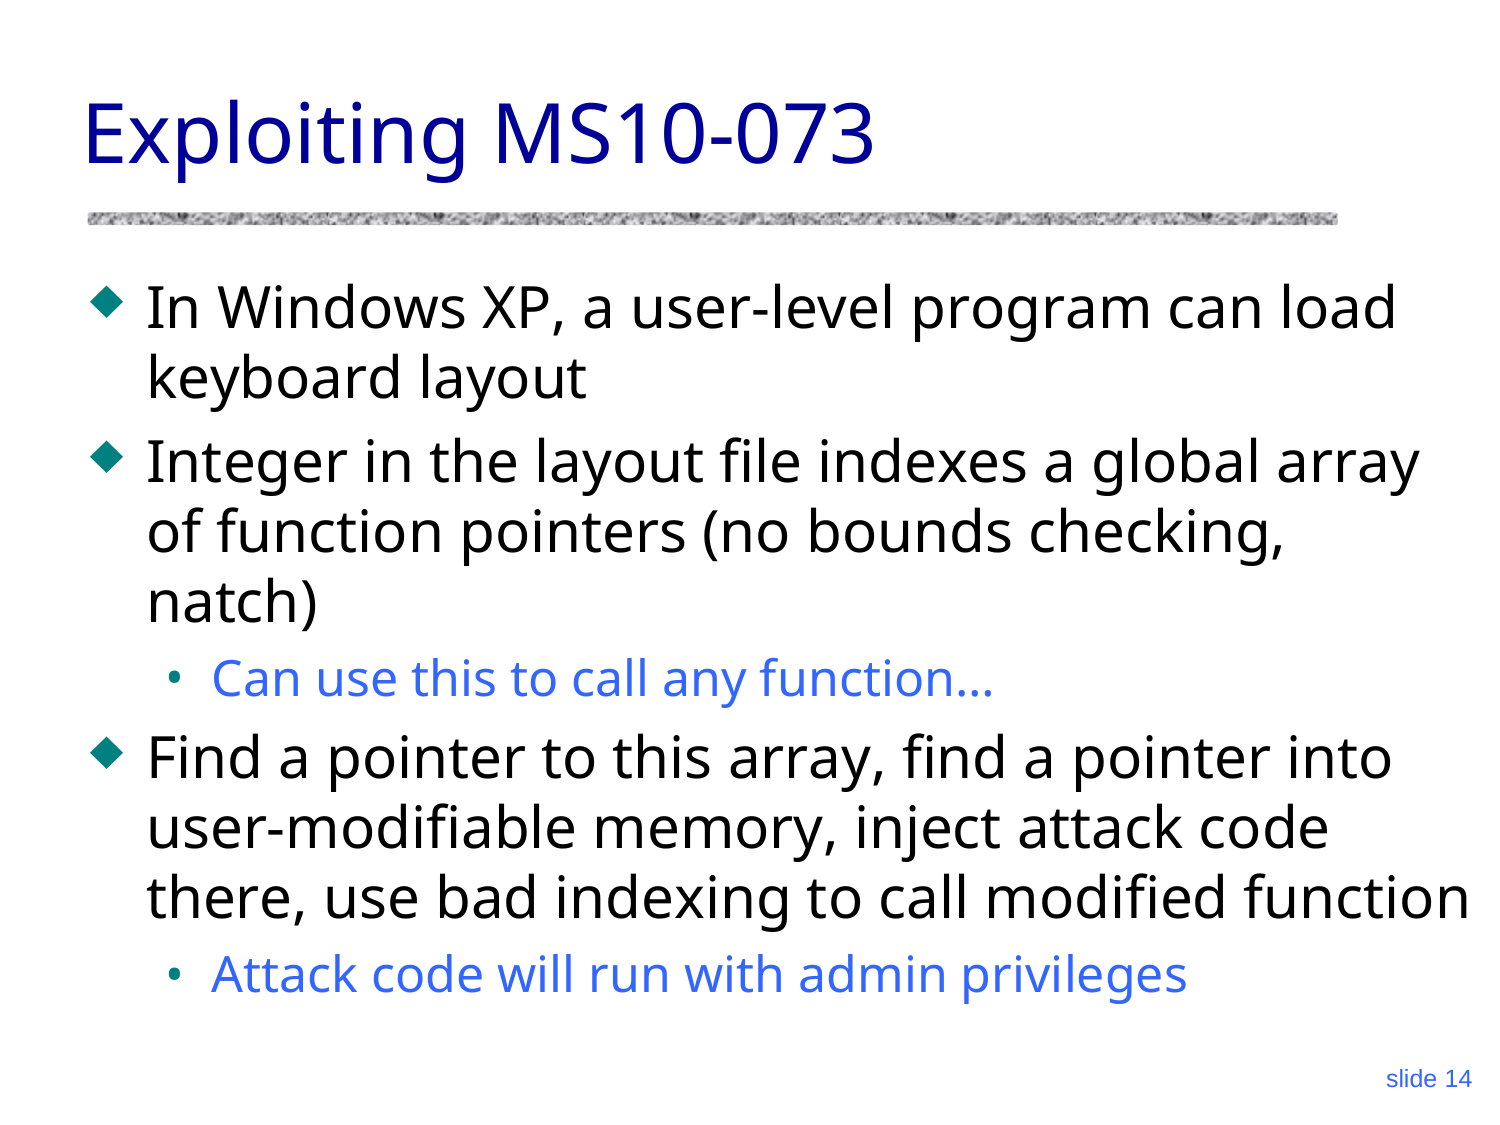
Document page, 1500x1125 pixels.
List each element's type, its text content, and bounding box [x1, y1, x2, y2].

text_box slide <number> [1174, 1025, 1488, 1101]
title Exploiting MS10-073 [66, 37, 1342, 188]
picture [87, 212, 1338, 226]
list In Windows XP, a user-level program can load keyboard layout Integer in the layout file indexes a global array of function pointers (no bounds checking, natch) Can use this to call any function… Find a pointer to this array, find a pointer into user-modifiable memory, inject attack code there, use bad indexing to call modified function Attack code will run with admin privileges [75, 262, 1488, 1101]
